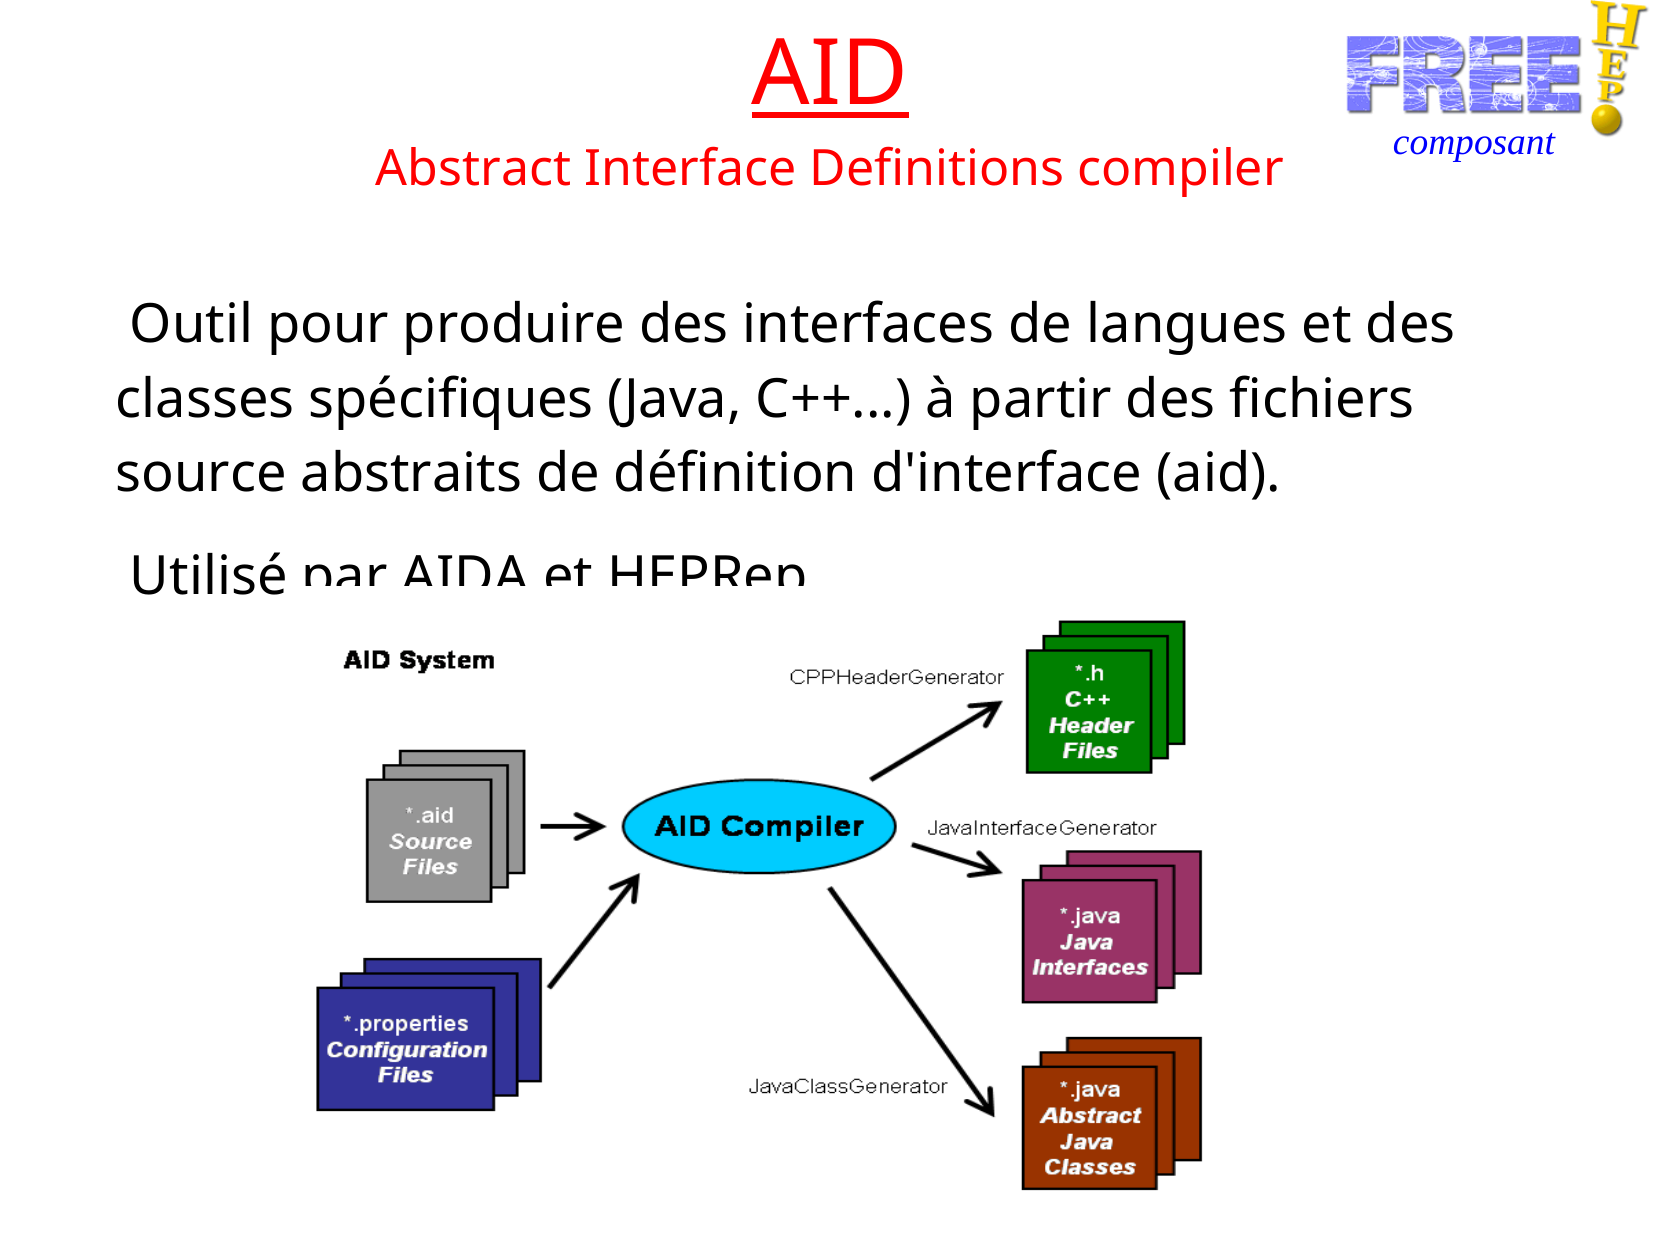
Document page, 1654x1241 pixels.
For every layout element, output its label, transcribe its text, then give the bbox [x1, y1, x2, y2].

title AID Abstract Interface Definitions compiler [124, 0, 1537, 208]
text_box composant [1392, 121, 1552, 163]
picture [1336, 0, 1654, 139]
list Outil pour produire des interfaces de langues et des classes spécifiques (Java, C++...) à partir des fichiers source abstraits de définition d'interface (aid). Utilisé par AIDA et HEPRep. [115, 285, 1528, 577]
picture [285, 586, 1275, 1232]
